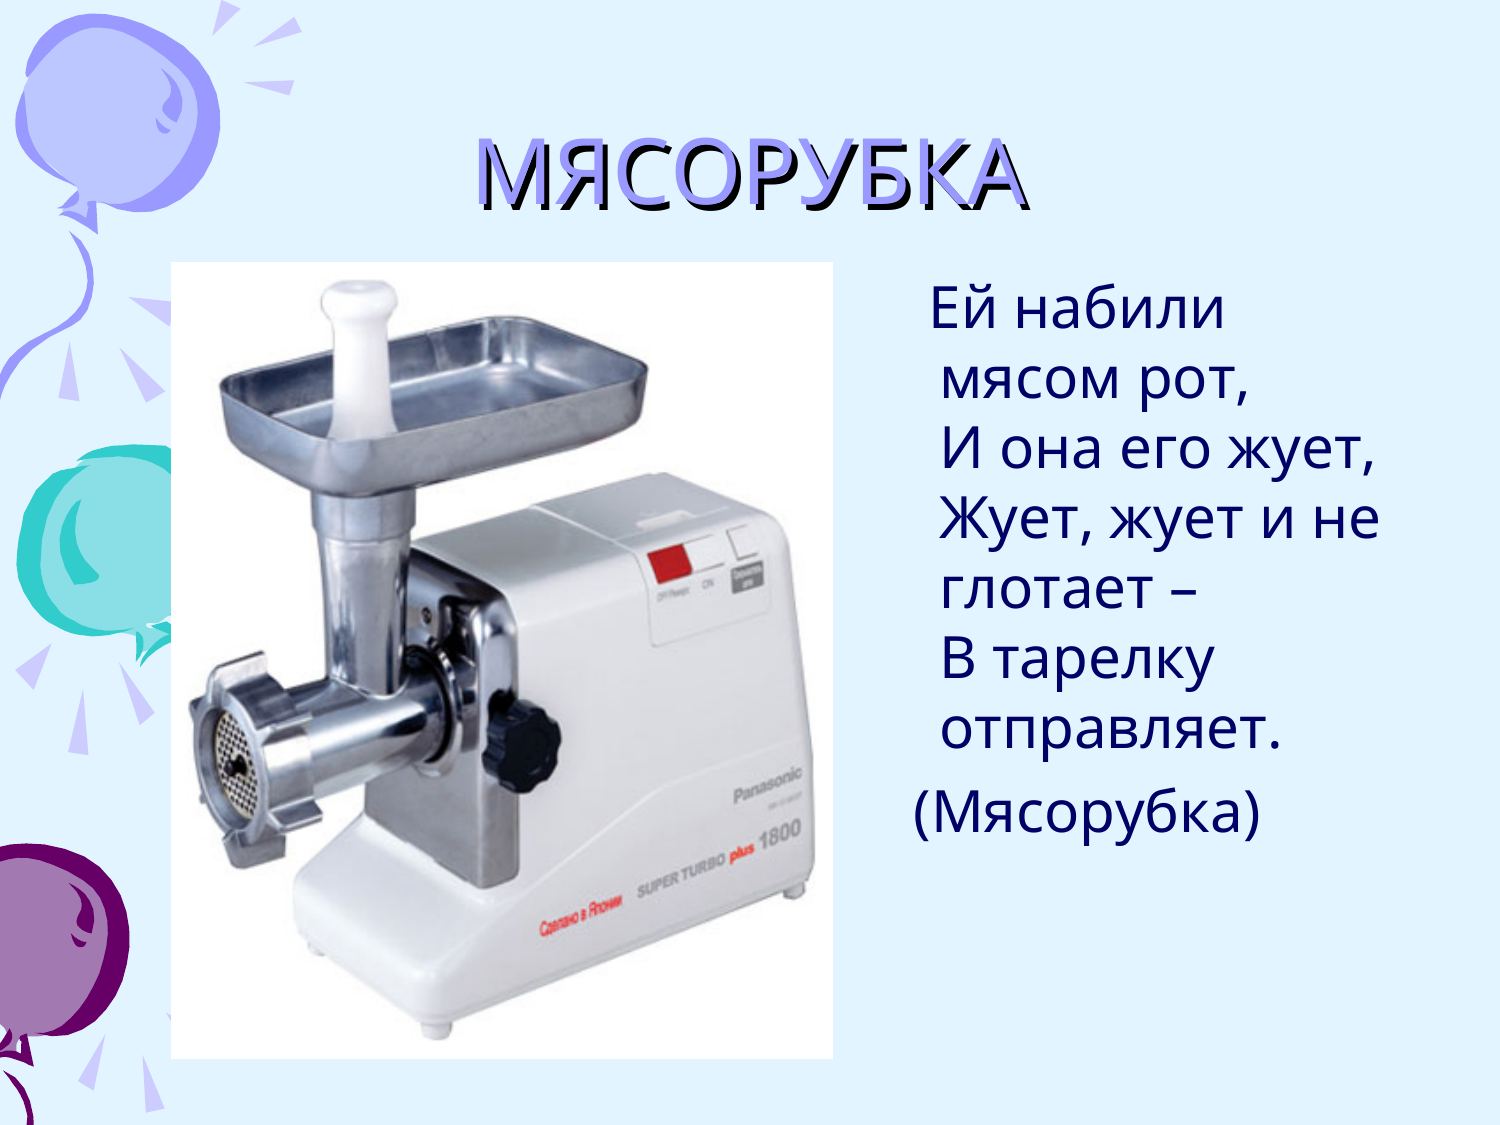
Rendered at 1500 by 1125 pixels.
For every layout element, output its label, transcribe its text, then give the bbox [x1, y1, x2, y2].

title МЯСОРУБКА [72, 16, 1426, 233]
list Ей набили мясом рот, И она его жует, Жует, жует и не глотает – В тарелку отправляет. (Мясорубка) [868, 262, 1426, 994]
picture [171, 262, 833, 1059]
